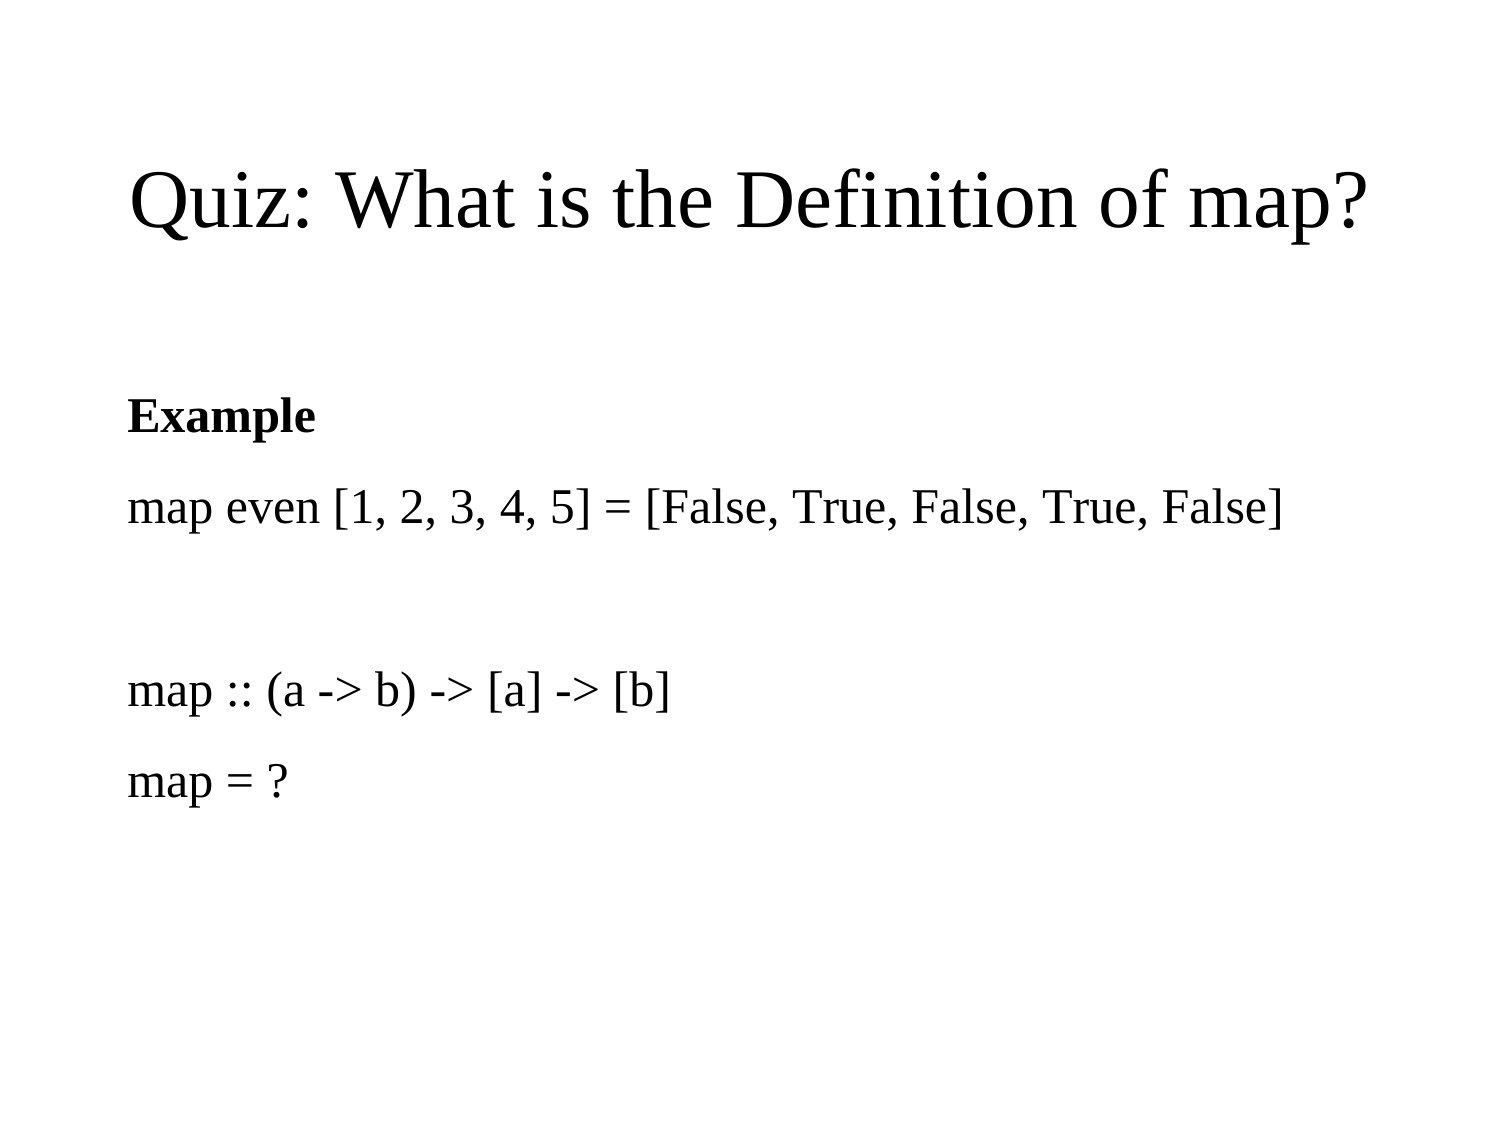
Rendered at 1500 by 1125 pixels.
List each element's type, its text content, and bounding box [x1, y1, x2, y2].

text_box Example map even [1, 2, 3, 4, 5] = [False, True, False, True, False] map :: (a -> b) -> [a] -> [b] map = ? [112, 374, 1376, 816]
title Quiz: What is the Definition of map? [112, 99, 1388, 288]
